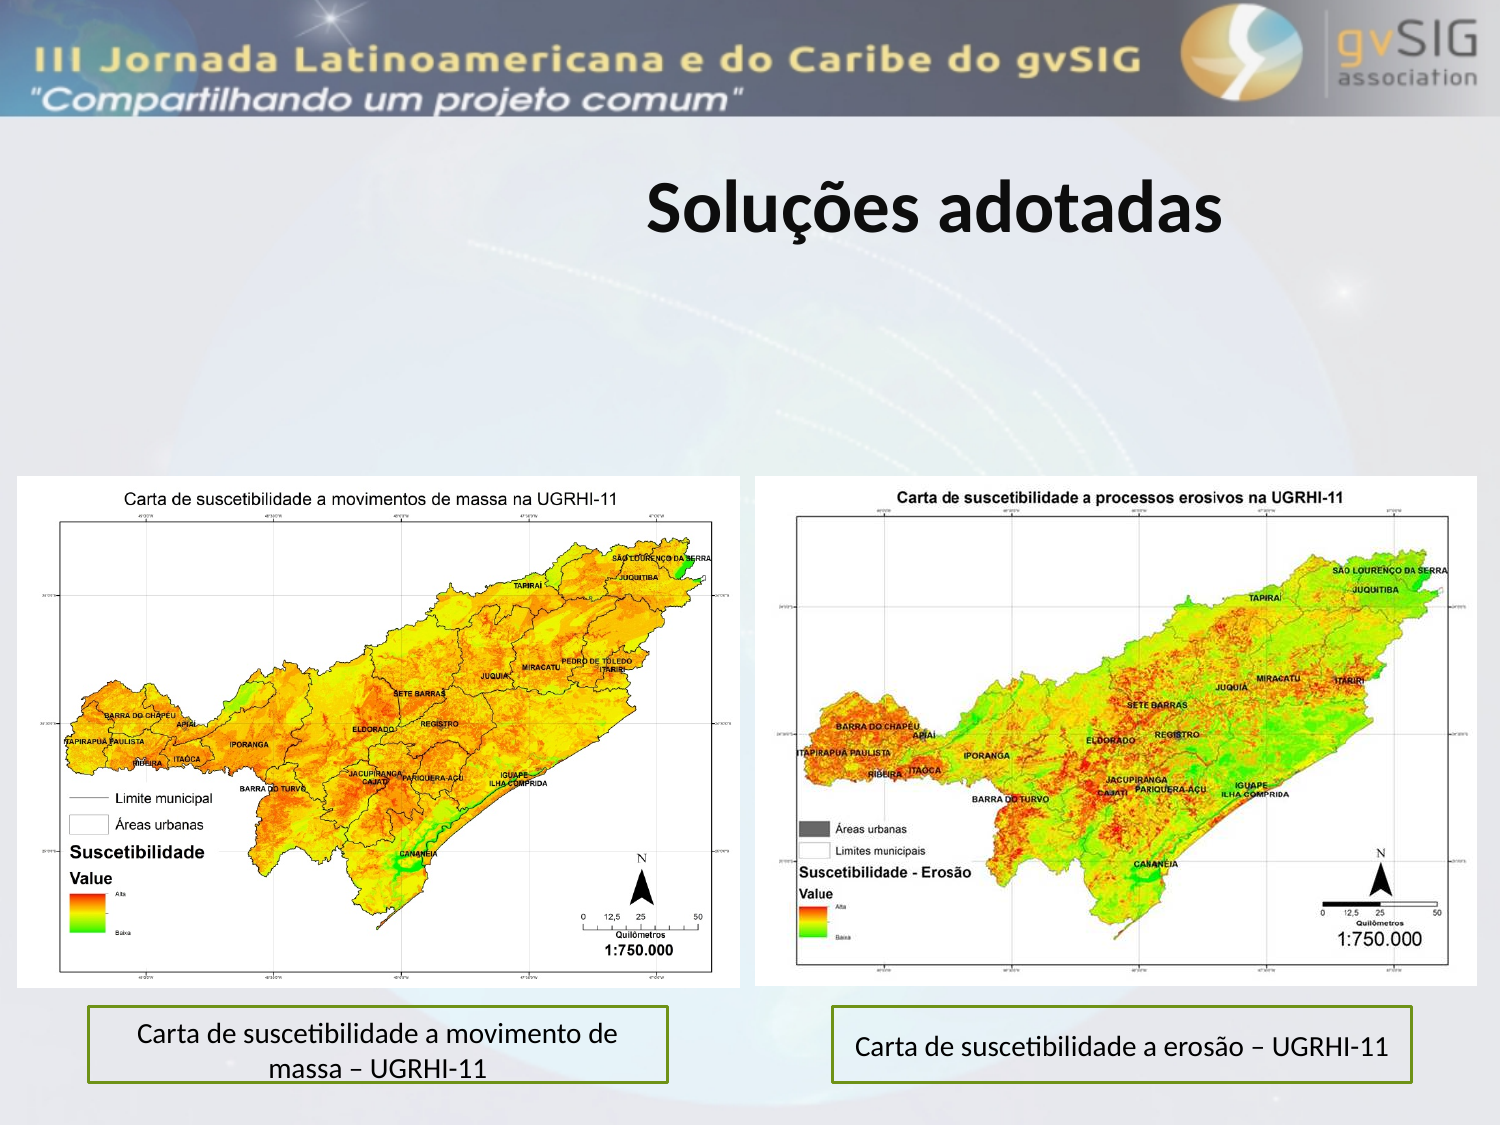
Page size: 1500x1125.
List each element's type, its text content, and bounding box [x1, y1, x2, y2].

picture [0, 0, 1500, 1125]
title Soluções adotadas [631, 113, 1424, 291]
text_box Carta de suscetibilidade a erosão – UGRHI-11 [833, 1007, 1411, 1082]
text_box Carta de suscetibilidade a movimento de massa – UGRHI-11 [89, 1007, 667, 1082]
